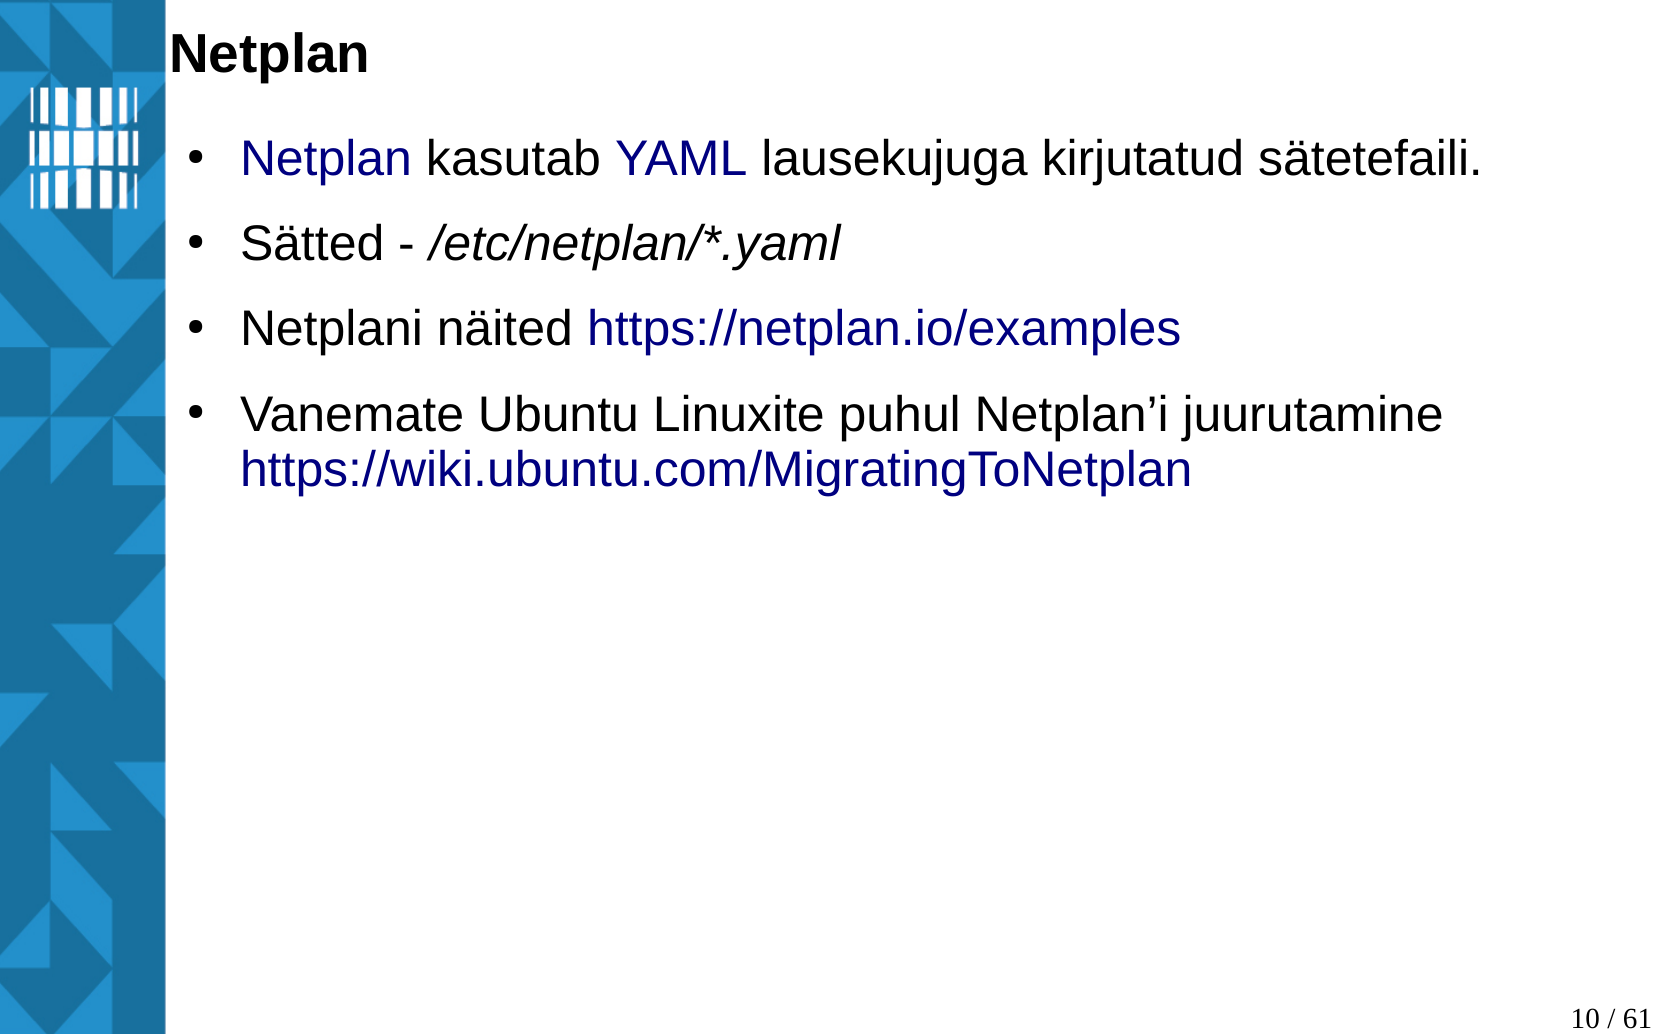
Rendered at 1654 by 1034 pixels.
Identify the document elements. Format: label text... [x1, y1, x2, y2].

title Netplan [169, 11, 1571, 95]
list Netplan kasutab YAML lausekujuga kirjutatud sätetefaili. Sätted - /etc/netplan/*.yaml Netplani näited https://netplan.io/examples Vanemate Ubuntu Linuxite puhul Netplan’i juurutamine https://wiki.ubuntu.com/MigratingToNetplan [169, 129, 1630, 997]
